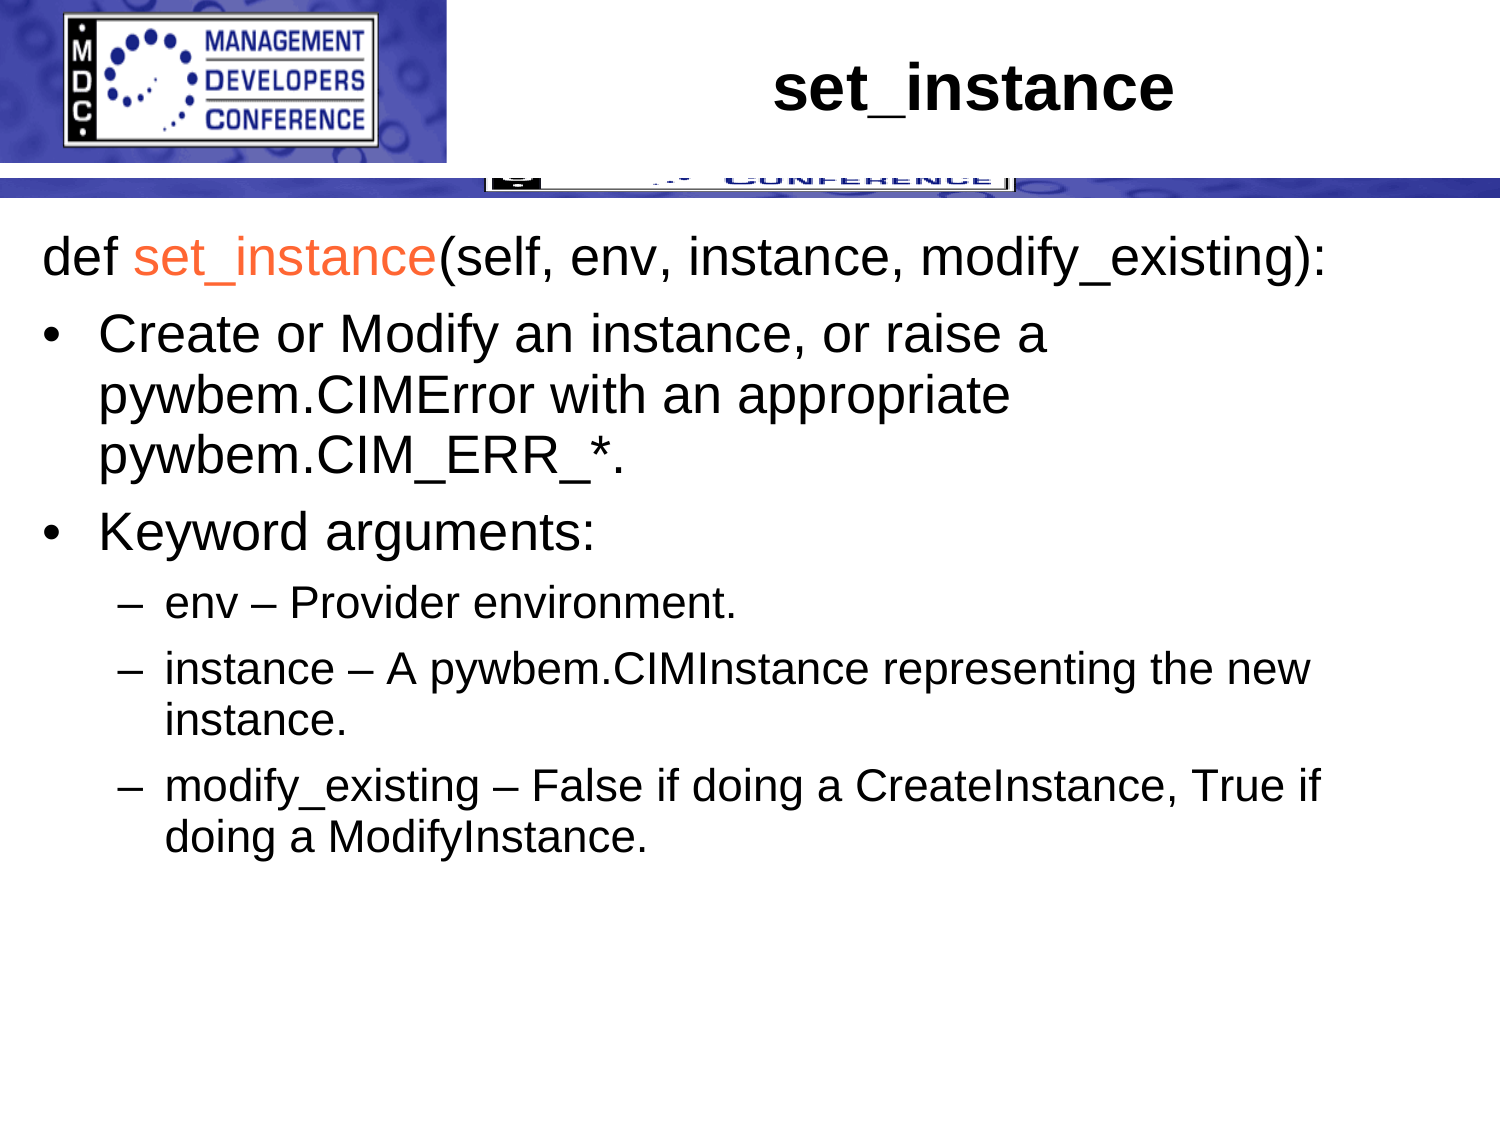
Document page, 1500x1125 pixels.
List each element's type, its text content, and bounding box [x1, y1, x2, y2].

title set_instance [447, 0, 1500, 176]
picture [0, 0, 447, 163]
list def set_instance(self, env, instance, modify_existing): Create or Modify an instance, or raise a pywbem.CIMError with an appropriate pywbem.CIM_ERR_*. Keyword arguments: env – Provider environment. instance – A pywbem.CIMInstance representing the new instance. modify_existing – False if doing a CreateInstance, True if doing a ModifyInstance. [42, 226, 1433, 1067]
picture [0, 178, 1500, 198]
